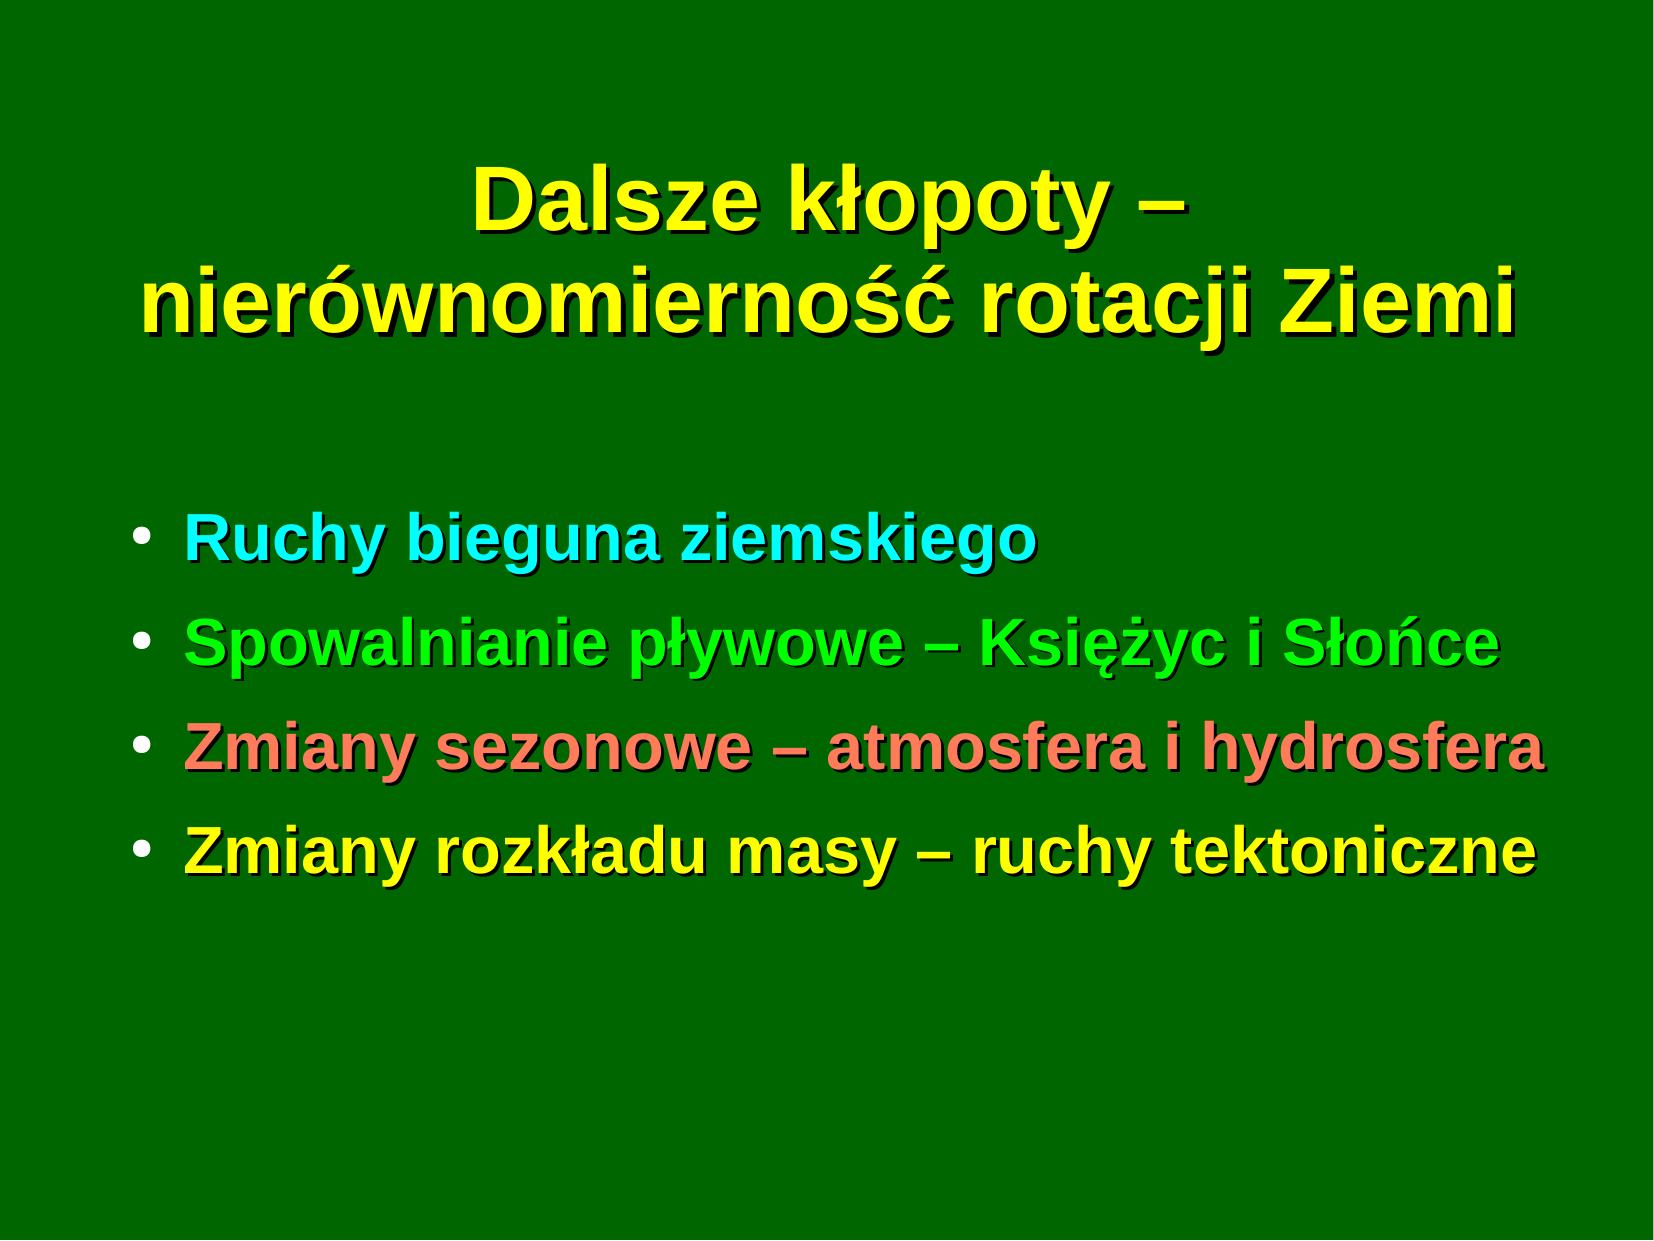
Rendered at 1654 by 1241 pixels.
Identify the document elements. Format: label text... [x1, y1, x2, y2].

list Ruchy bieguna ziemskiego Spowalnianie pływowe – Księżyc i Słońce Zmiany sezonowe – atmosfera i hydrosfera Zmiany rozkładu masy – ruchy tektoniczne [112, 500, 1601, 919]
title Dalsze kłopoty – nierównomierność rotacji Ziemi [85, 146, 1574, 354]
